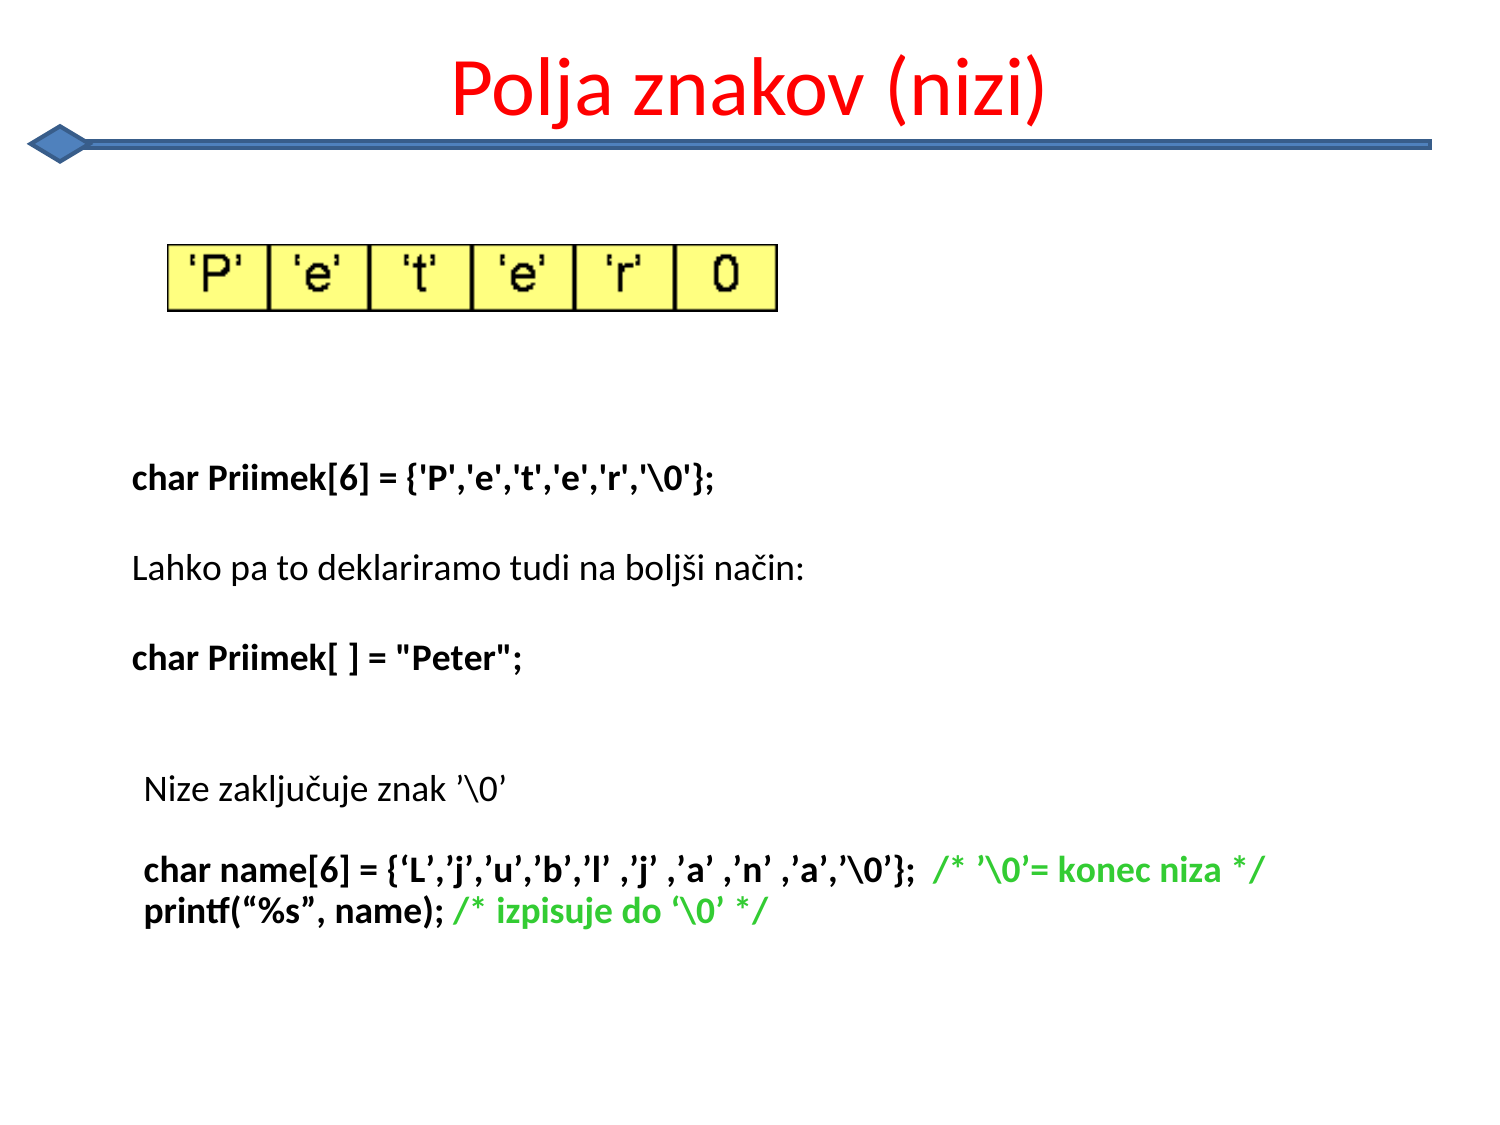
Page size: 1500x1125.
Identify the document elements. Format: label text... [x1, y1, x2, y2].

text_box char Priimek[6] = {'P','e','t','e','r','\0'}; Lahko pa to deklariramo tudi na boljši način: char Priimek[ ] = "Peter"; [117, 445, 1360, 731]
text_box Nize zaključuje znak ’\0’ char name[6] = {‘L’,’j’,’u’,’b’,’l’ ,’j’ ,’a’ ,’n’ ,’a’,’\0’}; /* ’\0’= konec niza */ printf(“%s”, name); /* izpisuje do ‘\0’ */ [128, 761, 1419, 984]
picture [167, 244, 778, 312]
title Polja znakov (nizi) [75, 23, 1426, 141]
